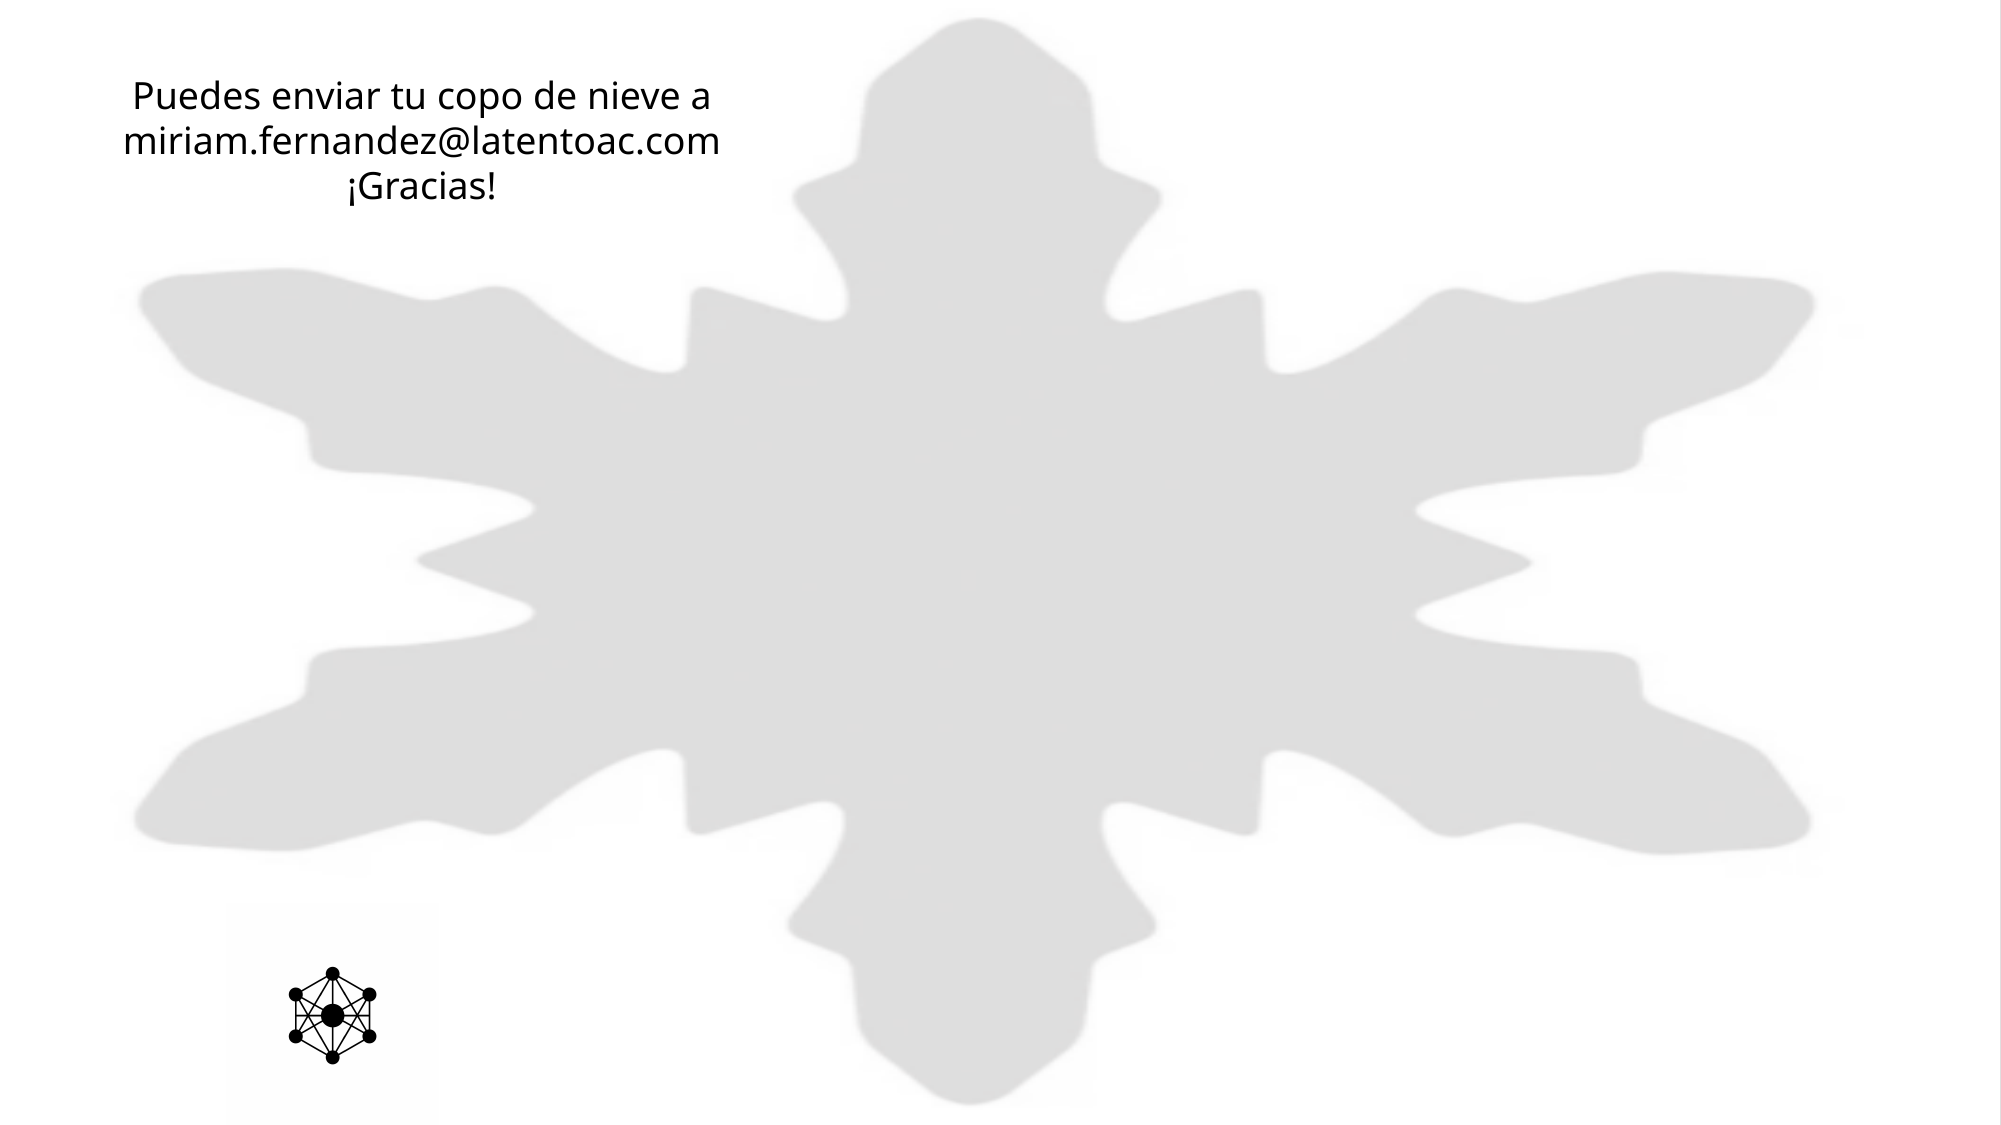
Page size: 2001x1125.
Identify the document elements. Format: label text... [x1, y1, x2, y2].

picture [0, 0, 2001, 1125]
text_box Puedes enviar tu copo de nieve a miriam.fernandez@latentoac.com ¡Gracias! [58, 64, 786, 215]
